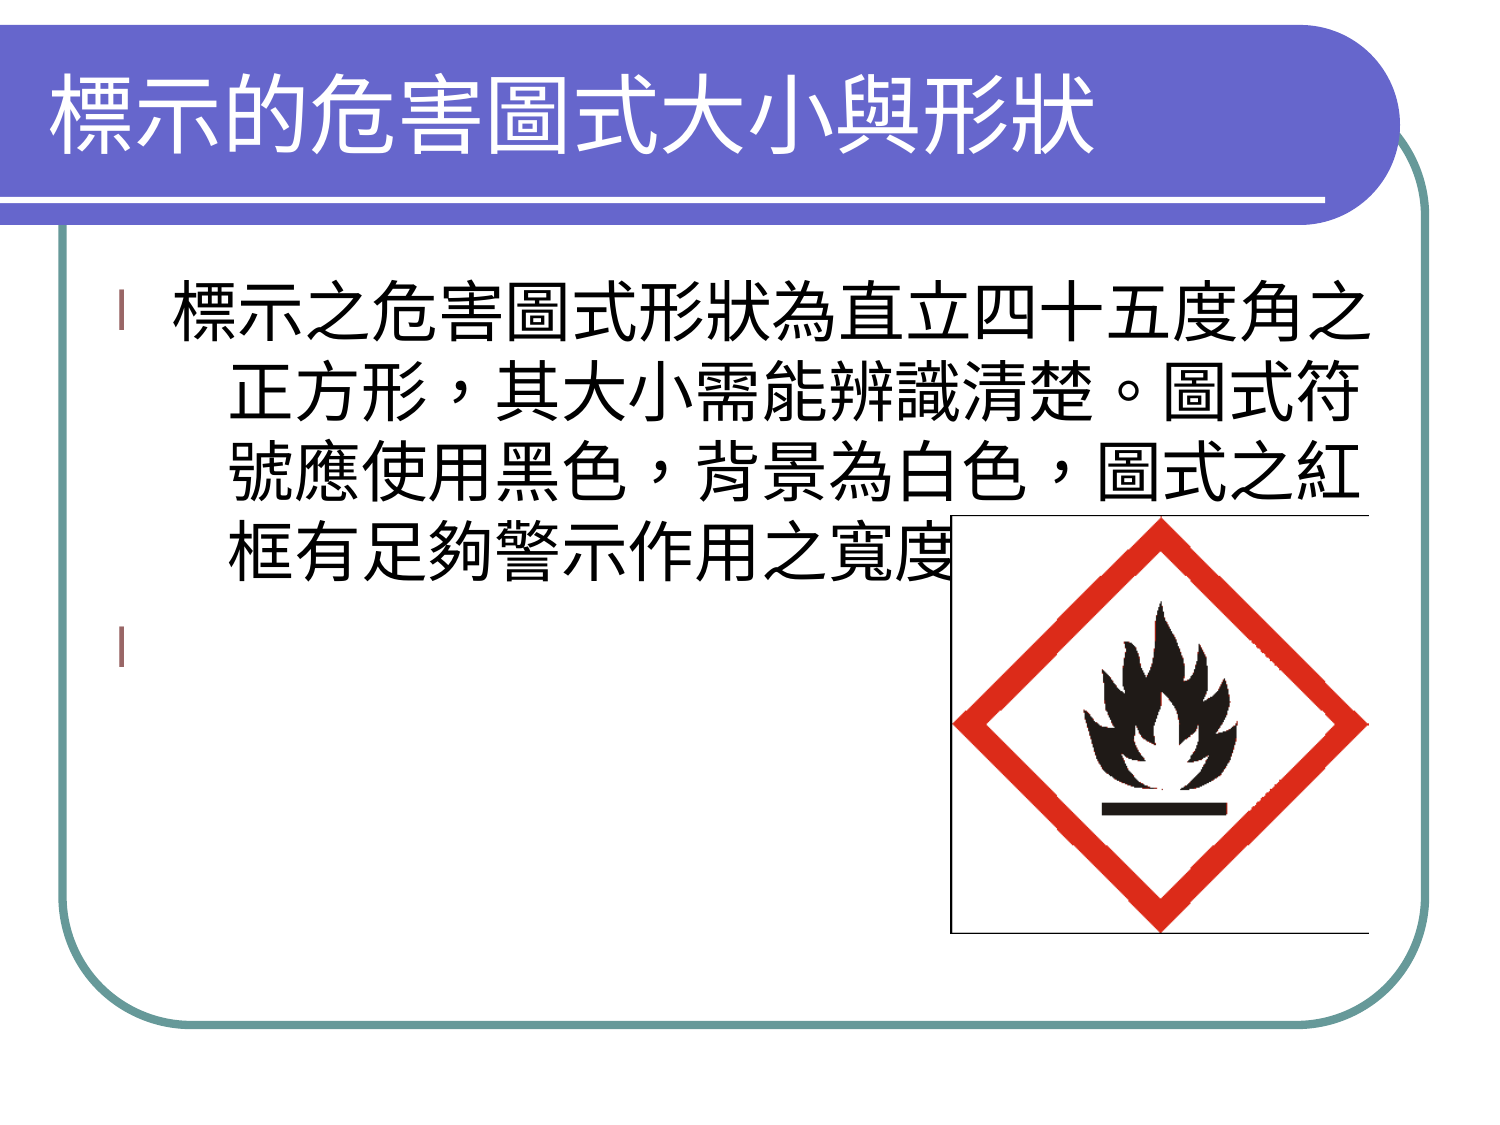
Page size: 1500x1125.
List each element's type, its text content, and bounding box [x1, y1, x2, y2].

title 標示的危害圖式大小與形狀 [32, 37, 1347, 188]
picture [950, 515, 1369, 934]
list 標示之危害圖式形狀為直立四十五度角之正方形，其大小需能辨識清楚。圖式符號應使用黑色，背景為白色，圖式之紅框有足夠警示作用之寬度。 [99, 262, 1400, 988]
